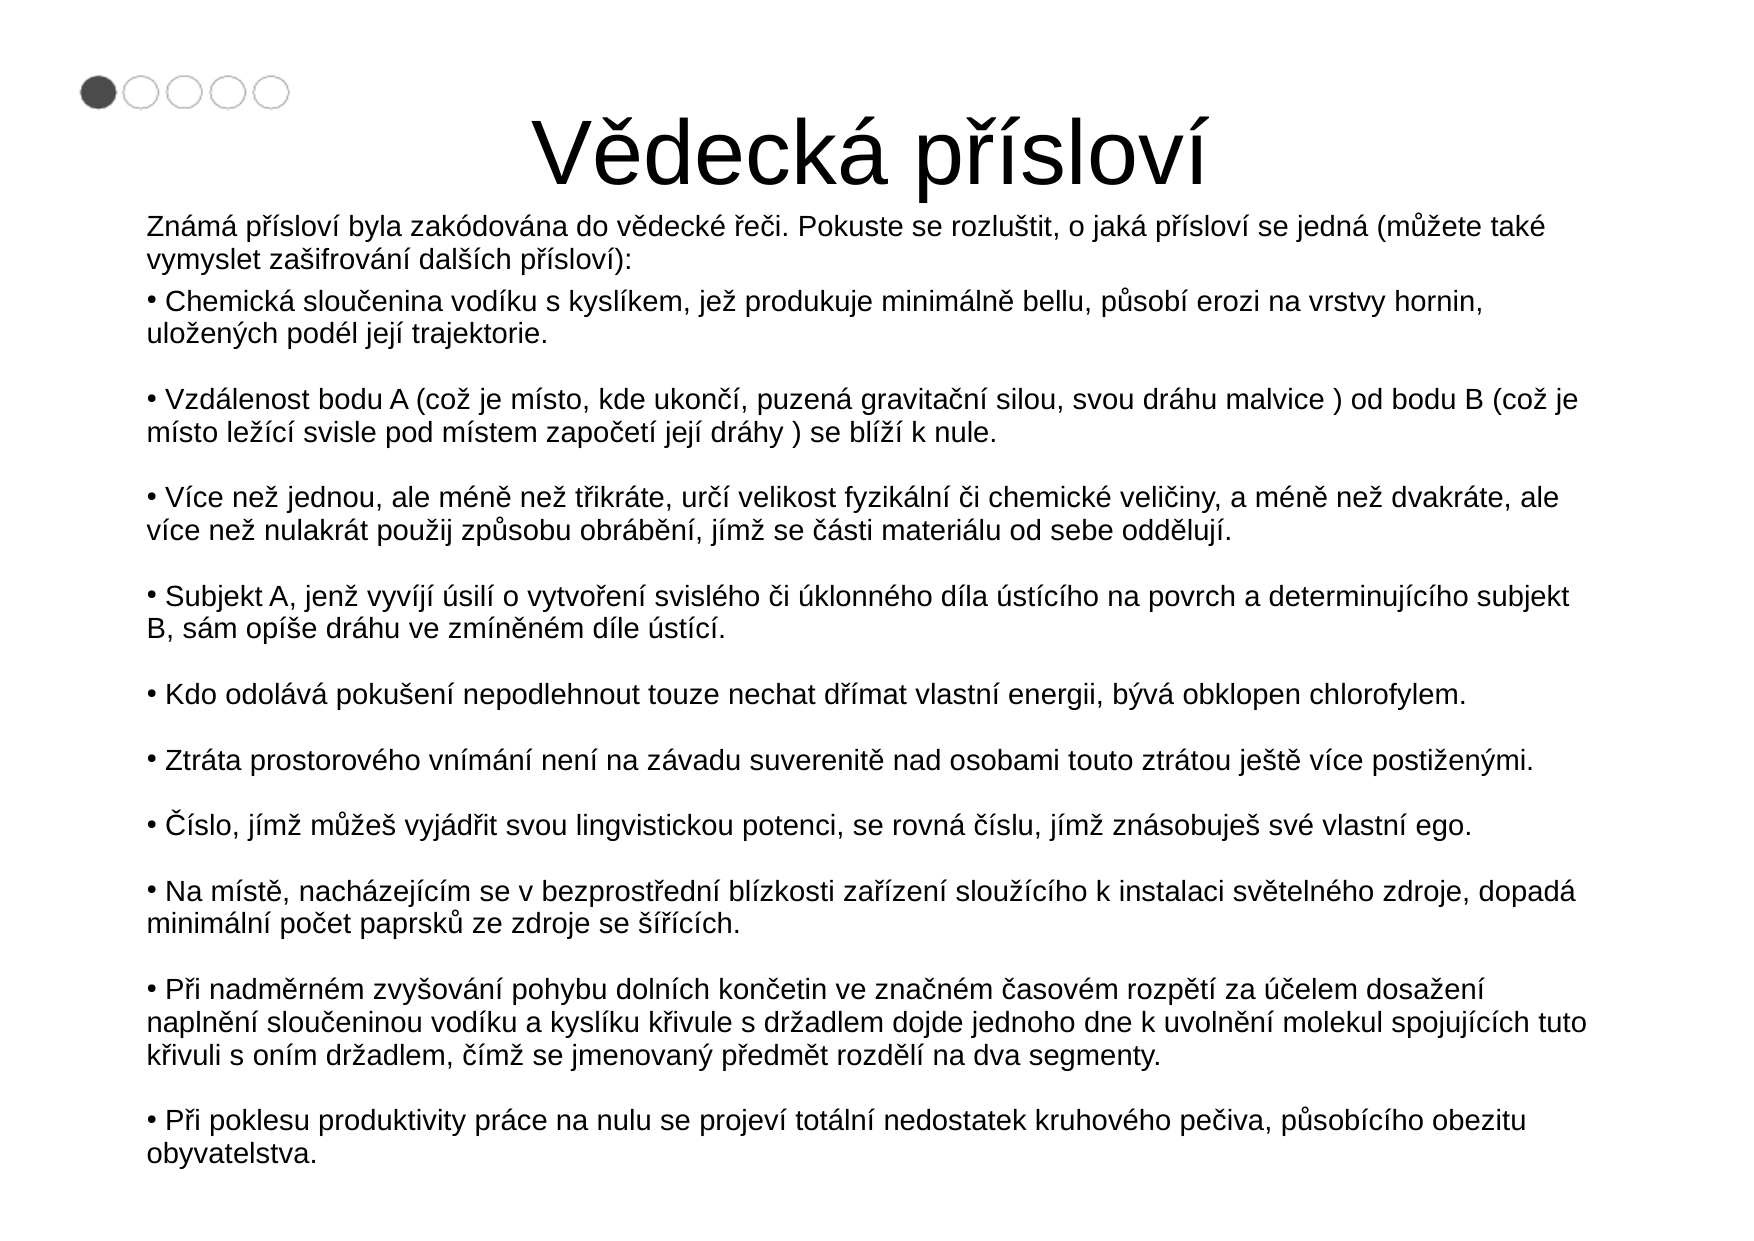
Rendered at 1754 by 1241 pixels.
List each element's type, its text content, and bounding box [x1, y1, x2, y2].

picture [74, 70, 293, 113]
title Vědecká přísloví [135, 58, 1608, 247]
text_box Chemická sloučenina vodíku s kyslíkem, jež produkuje minimálně bellu, působí erozi na vrstvy hornin, uložených podél její trajektorie. Vzdálenost bodu A (což je místo, kde ukončí, puzená gravitační silou, svou dráhu malvice ) od bodu B (což je místo ležící svisle pod místem započetí její dráhy ) se blíží k nule. Více než jednou, ale méně než třikráte, určí velikost fyzikální či chemické veličiny, a méně než dvakráte, ale více než nulakrát použij způsobu obrábění, jímž se části materiálu od sebe oddělují. Subjekt A, jenž vyvíjí úsilí o vytvoření svislého či úklonného díla ústícího na povrch a determinujícího subjekt B, sám opíše dráhu ve zmíněném díle ústící. Kdo odolává pokušení nepodlehnout touze nechat dřímat vlastní energii, bývá obklopen chlorofylem. Ztráta prostorového vnímání není na závadu suverenitě nad osobami touto ztrátou ještě více postiženými. Číslo, jímž můžeš vyjádřit svou lingvistickou potenci, se rovná číslu, jímž znásobuješ své vlastní ego. Na místě, nacházejícím se v bezprostřední blízkosti zařízení sloužícího k instalaci světelného zdroje, dopadá minimální počet paprsků ze zdroje se šířících. Při nadměrném zvyšování pohybu dolních končetin ve značném časovém rozpětí za účelem dosažení naplnění sloučeninou vodíku a kyslíku křivule s držadlem dojde jednoho dne k uvolnění molekul spojujících tuto křivuli s oním držadlem, čímž se jmenovaný předmět rozdělí na dva segmenty. Při poklesu produktivity práce na nulu se projeví totální nedostatek kruhového pečiva, působícího obezitu obyvatelstva. [146, 284, 1608, 1241]
text_box Známá přísloví byla zakódována do vědecké řeči. Pokuste se rozluštit, o jaká přísloví se jedná (můžete také vymyslet zašifrování dalších přísloví): [146, 210, 1608, 284]
